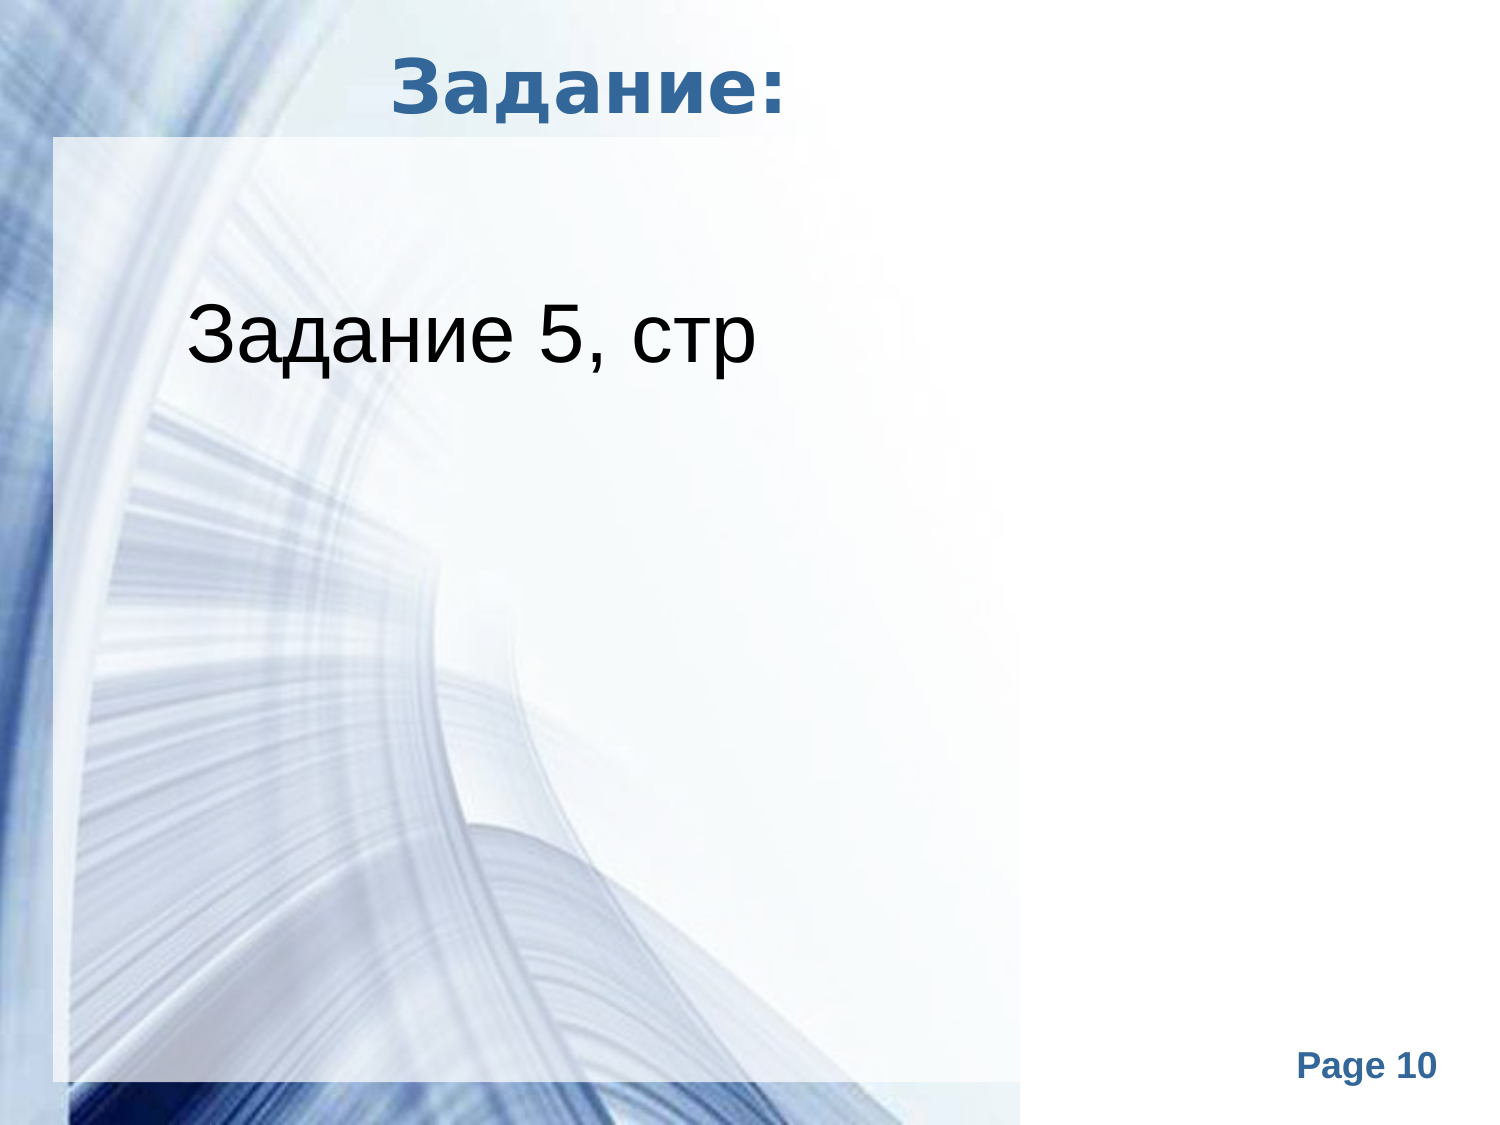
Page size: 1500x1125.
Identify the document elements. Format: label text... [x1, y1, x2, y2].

picture [0, 0, 1500, 1125]
text_box Задание 5, стр [171, 271, 797, 387]
text_box Задание: [374, 30, 804, 137]
